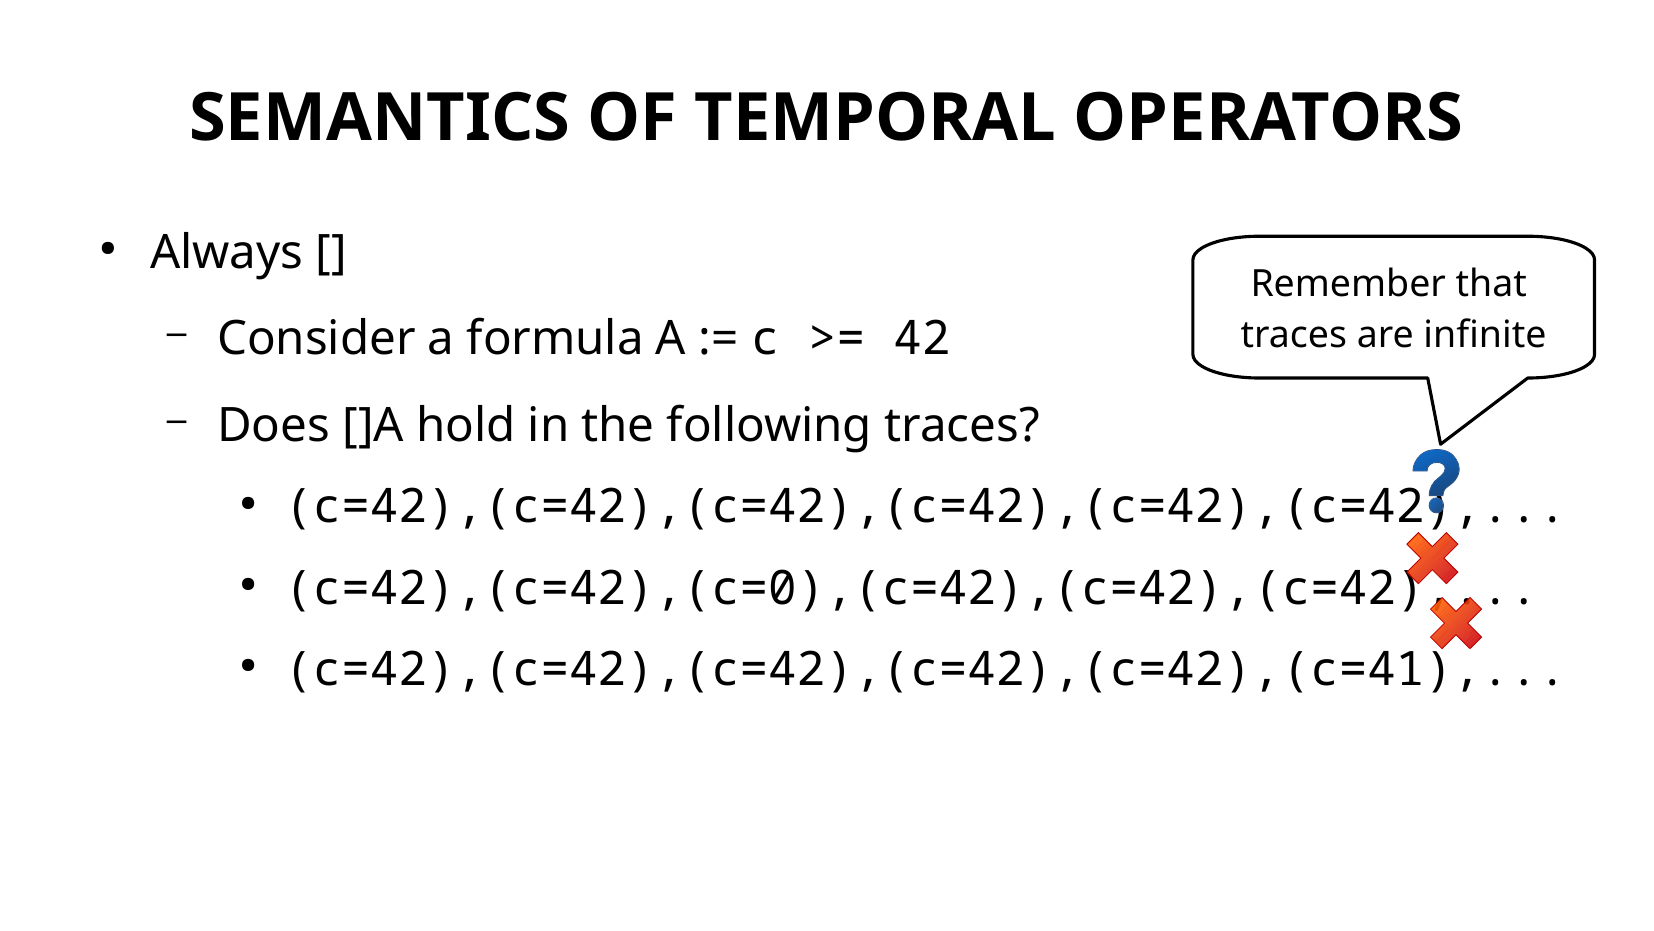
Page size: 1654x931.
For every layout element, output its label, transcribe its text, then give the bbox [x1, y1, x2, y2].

list Always [] Consider a formula A := c >= 42 Does []A hold in the following traces? (c=42),(c=42),(c=42),(c=42),(c=42),(c=42),... (c=42),(c=42),(c=0),(c=42),(c=42),(c=42),... (c=42),(c=42),(c=42),(c=42),(c=42),(c=41),... [82, 217, 1571, 757]
title SEMANTICS OF TEMPORAL OPERATORS [82, 36, 1571, 193]
picture [1387, 437, 1501, 668]
text_box Remember that traces are infinite [1192, 236, 1595, 445]
